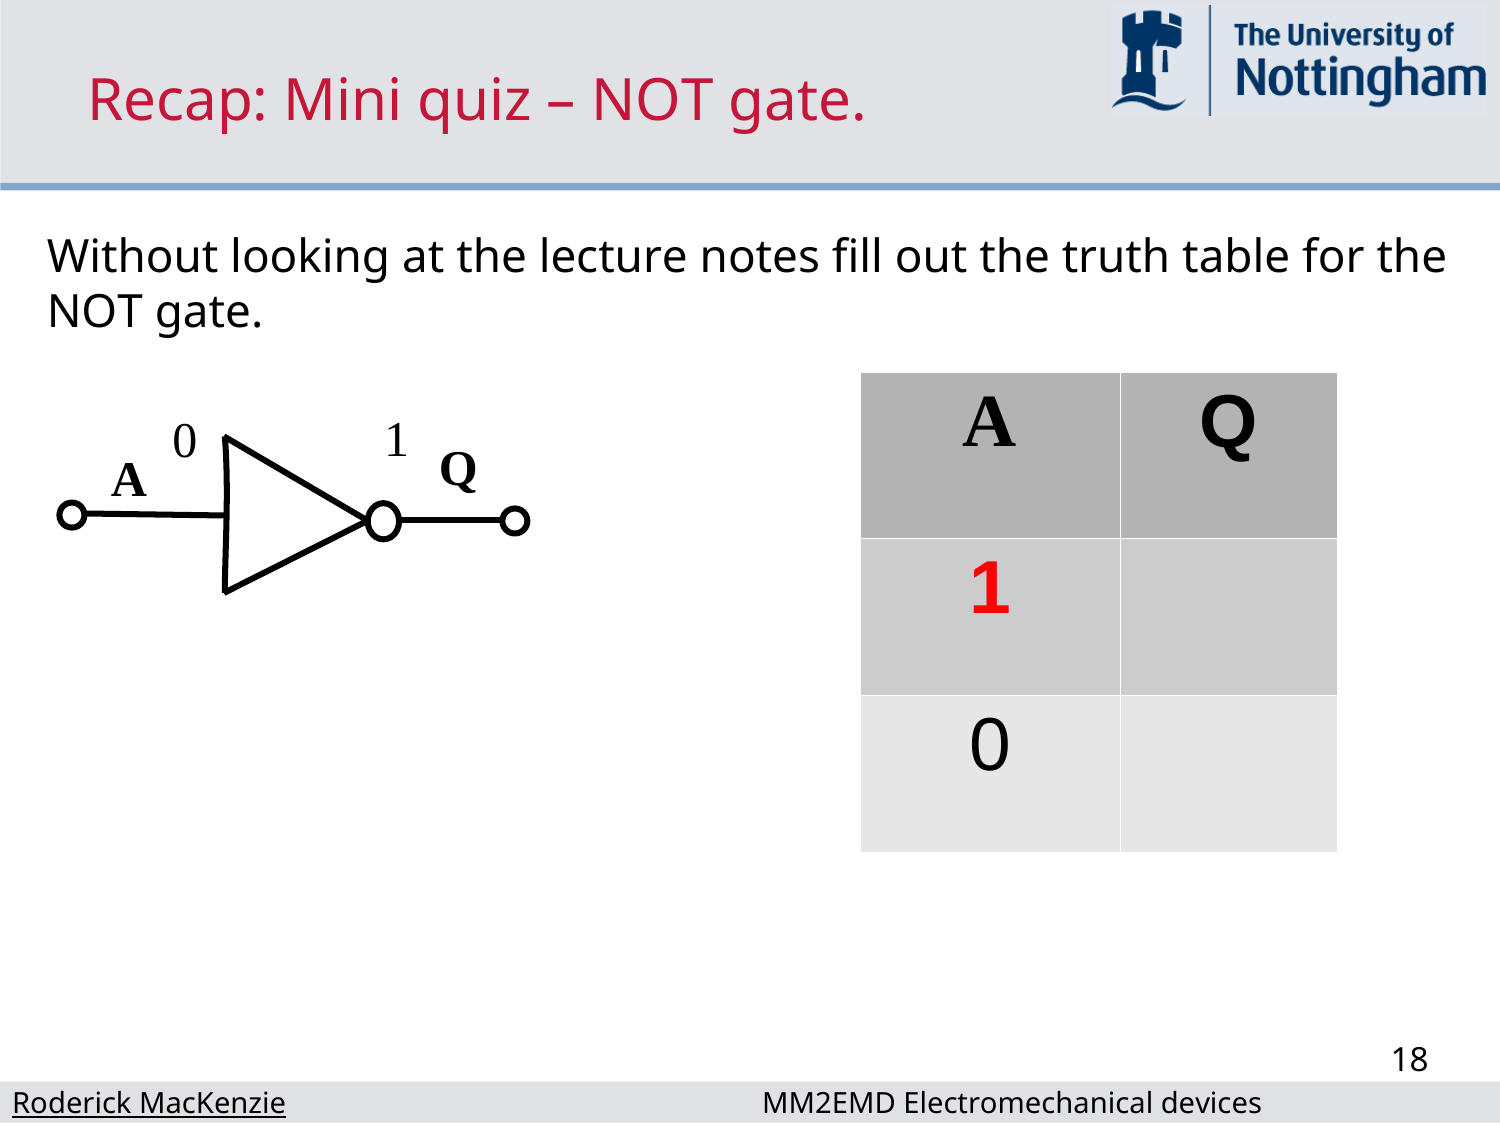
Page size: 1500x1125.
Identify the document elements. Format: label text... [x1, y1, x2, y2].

table_cell [1121, 539, 1337, 695]
text_box <number> [1375, 1030, 1500, 1101]
table_header Q [1121, 373, 1337, 538]
table_cell 0 [861, 696, 1120, 852]
text_box Q [424, 428, 483, 504]
text_box Without looking at the lecture notes fill out the truth table for the NOT gate. [32, 219, 1497, 345]
table_header A [861, 373, 1120, 538]
table_cell 1 [861, 539, 1120, 695]
text_box 1 [369, 399, 425, 474]
text_box 0 [157, 400, 213, 476]
title Recap: Mini quiz – NOT gate. [72, 45, 1311, 151]
table_cell [1121, 696, 1337, 852]
picture [1111, 4, 1487, 116]
text_box A [96, 438, 144, 514]
